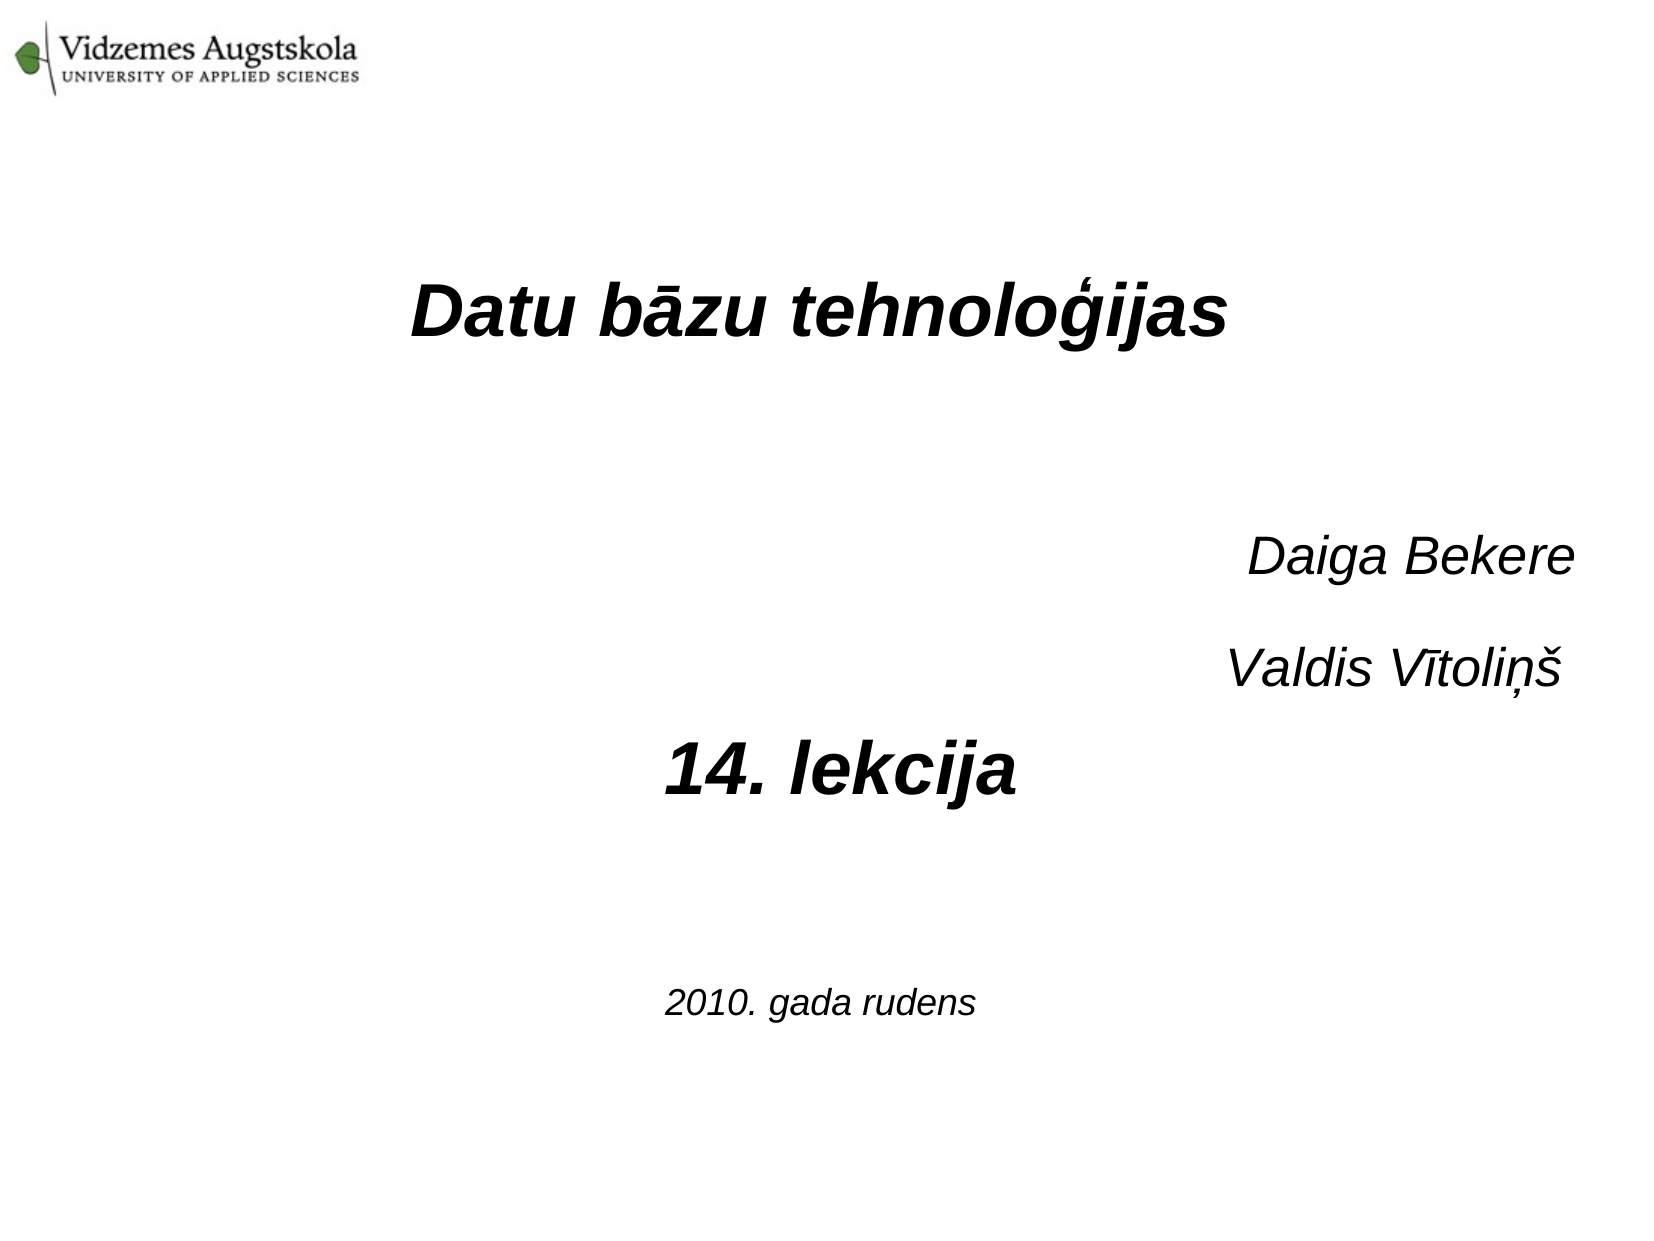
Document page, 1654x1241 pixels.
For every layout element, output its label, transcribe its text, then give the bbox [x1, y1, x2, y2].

picture [5, 2, 368, 113]
text_box 2010. gada rudens [141, 974, 1501, 1032]
text_box 14. lekcija [649, 720, 1034, 819]
title Datu bāzu tehnoloģijas [76, 235, 1565, 385]
subtitle Daiga Bekere Valdis Vītoliņš [88, 527, 1577, 701]
